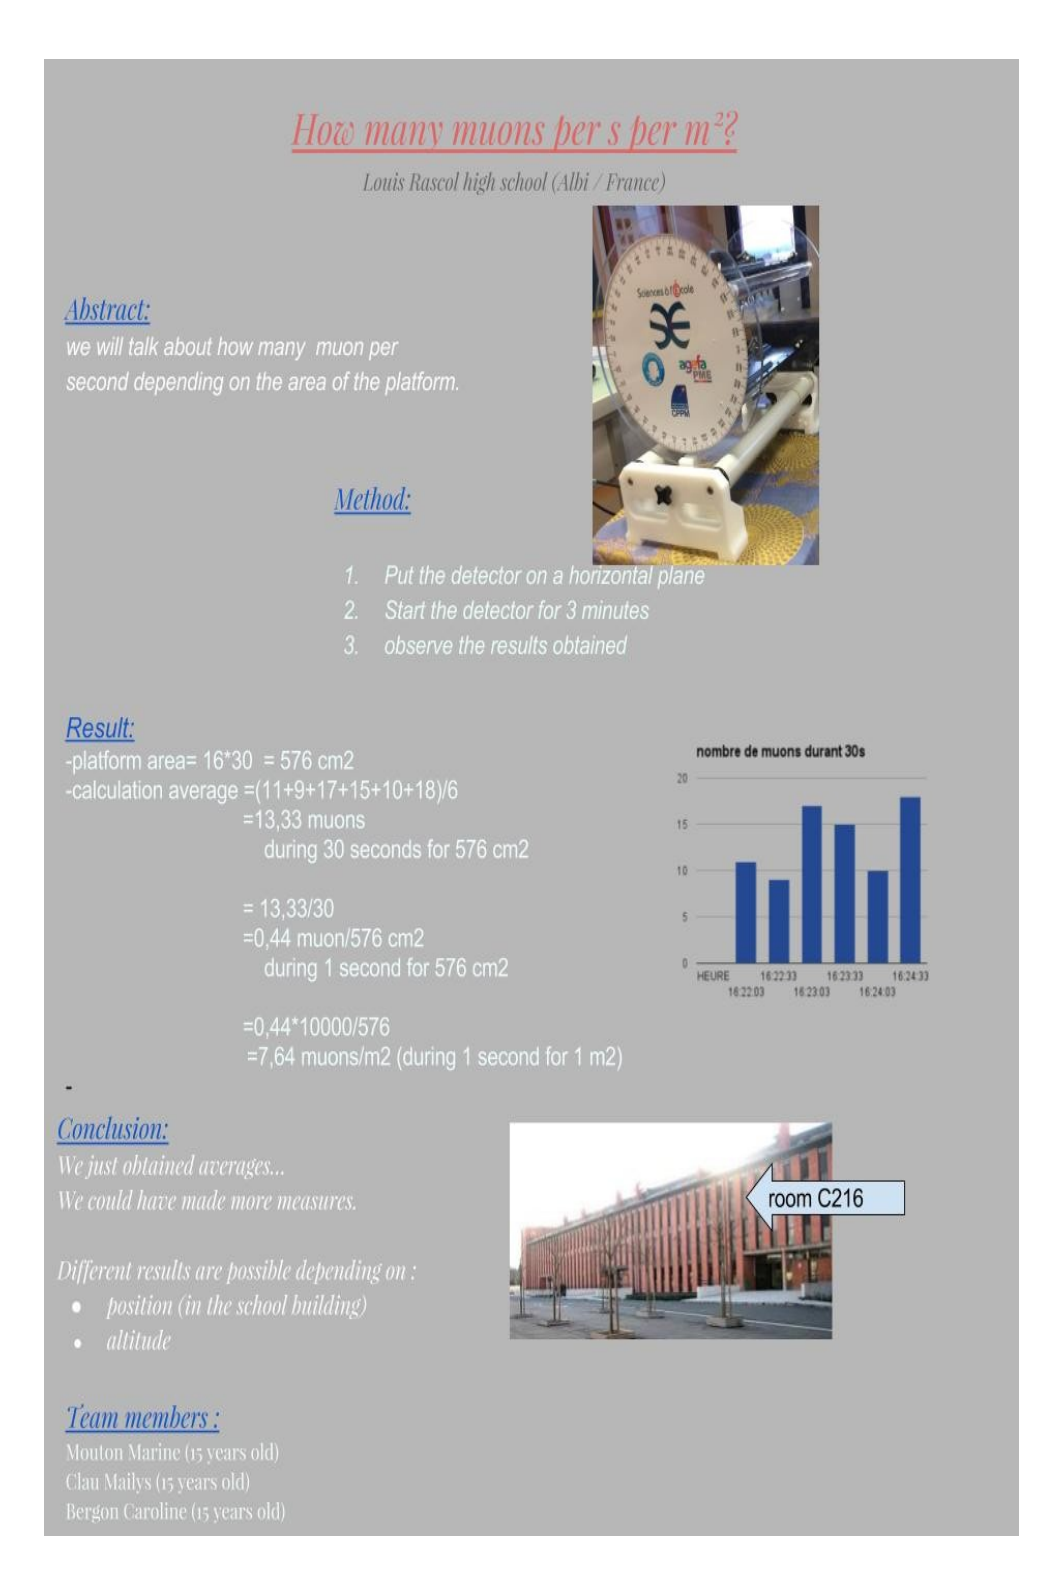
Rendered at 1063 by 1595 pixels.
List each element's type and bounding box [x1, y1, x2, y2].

picture [44, 59, 1019, 1536]
